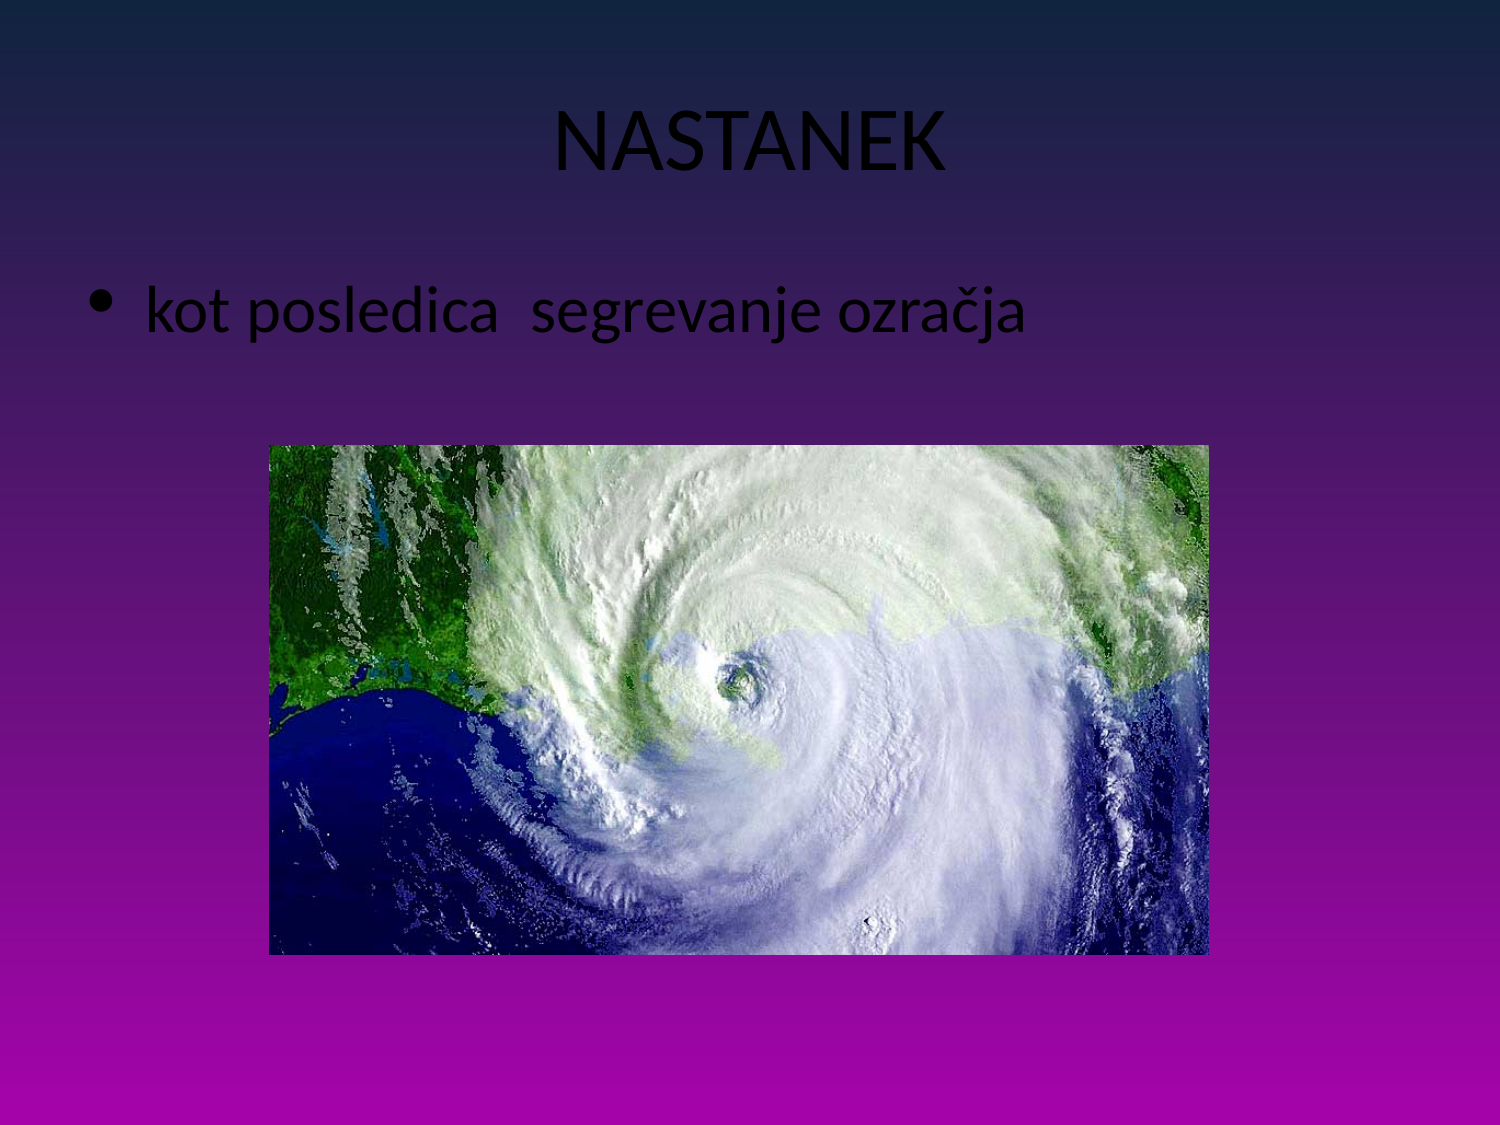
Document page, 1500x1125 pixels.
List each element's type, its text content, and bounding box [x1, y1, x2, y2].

picture [269, 445, 1209, 955]
title NASTANEK [75, 44, 1425, 233]
list kot posledica segrevanje ozračja [75, 262, 1425, 1006]
